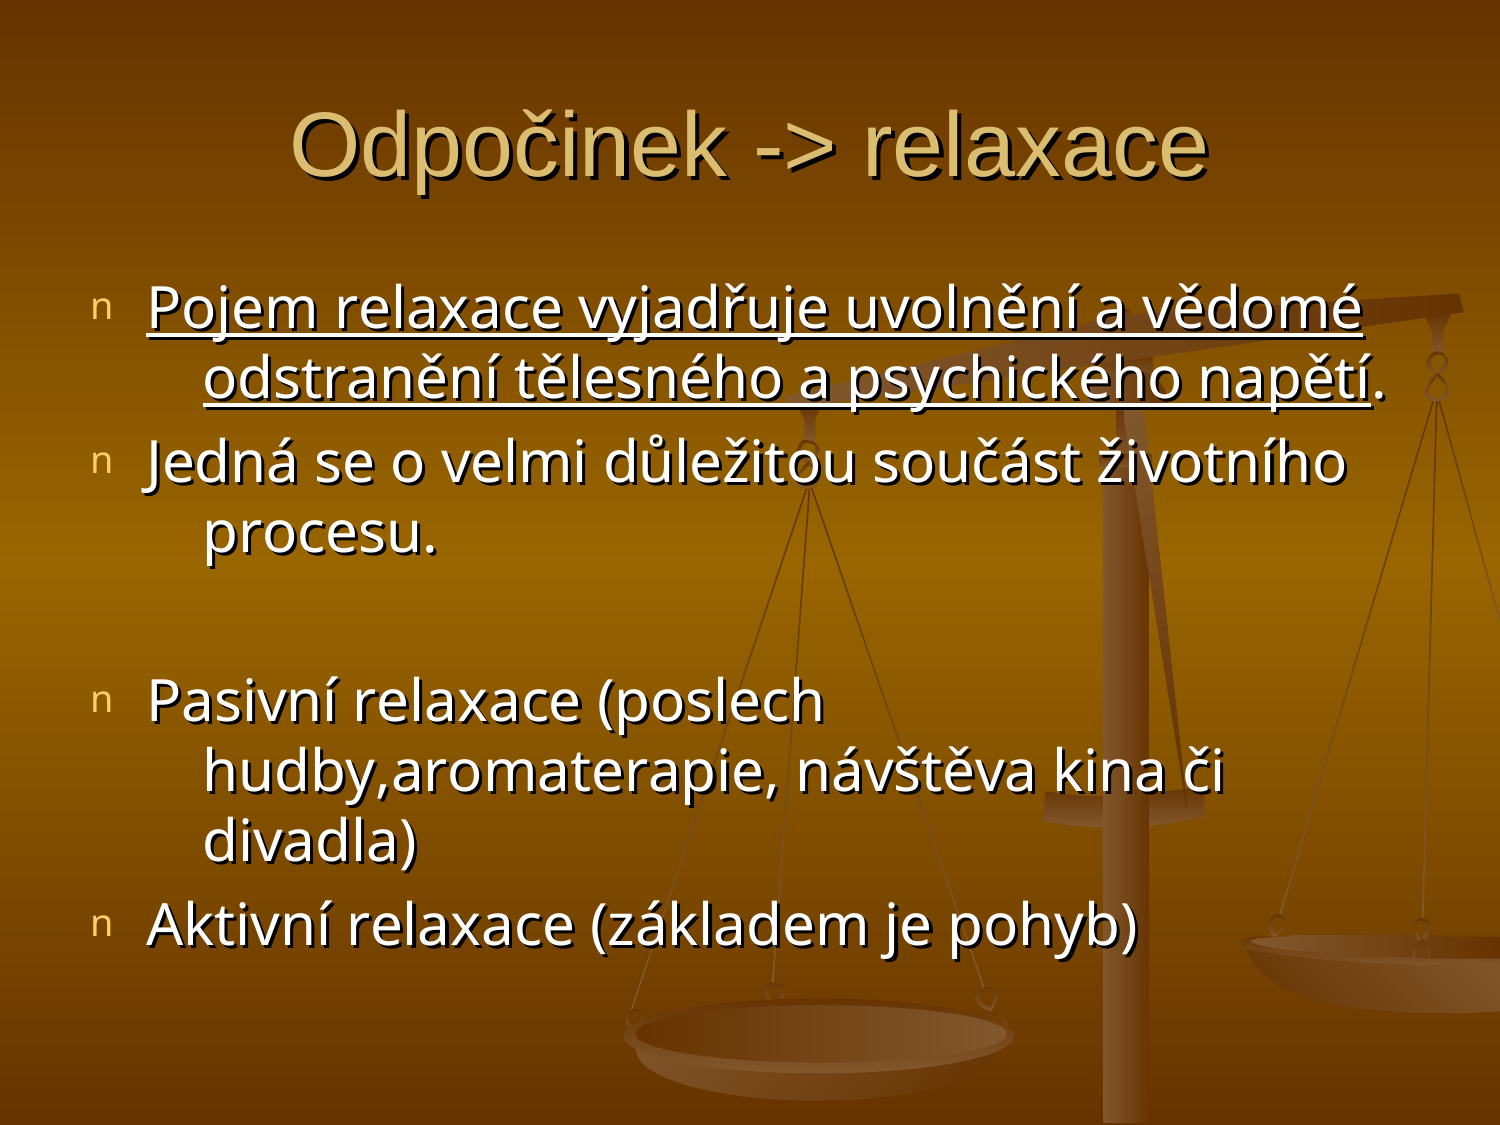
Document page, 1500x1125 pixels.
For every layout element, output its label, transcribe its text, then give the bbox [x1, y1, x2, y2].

list Pojem relaxace vyjadřuje uvolnění a vědomé odstranění tělesného a psychického napětí. Jedná se o velmi důležitou součást životního procesu. Pasivní relaxace (poslech hudby,aromaterapie, návštěva kina či divadla) Aktivní relaxace (základem je pohyb) [75, 262, 1426, 1006]
title Odpočinek -> relaxace [75, 45, 1426, 234]
